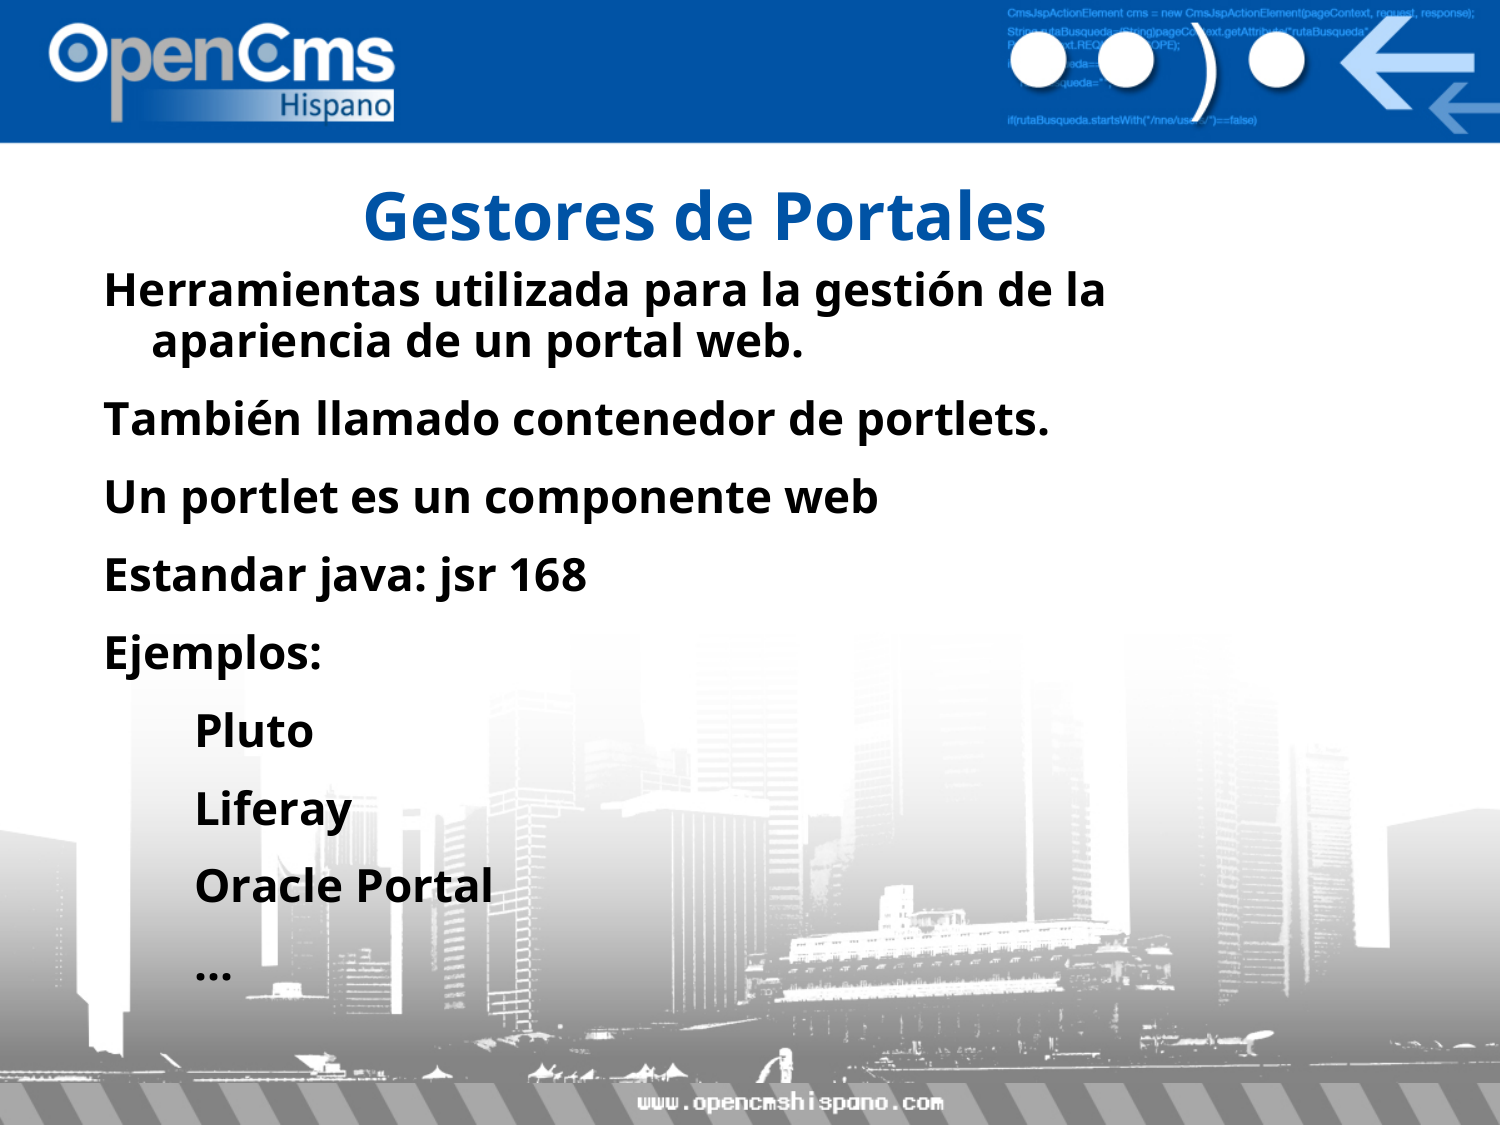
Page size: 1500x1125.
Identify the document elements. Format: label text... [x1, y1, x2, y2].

text_box Gestores de Portales [82, 140, 1329, 296]
text_box Herramientas utilizada para la gestión de la apariencia de un portal web. También llamado contenedor de portlets. Un portlet es un componente web Estandar java: jsr 168 Ejemplos: Pluto Liferay Oracle Portal ... [88, 265, 1345, 1064]
picture [0, 0, 1500, 1125]
